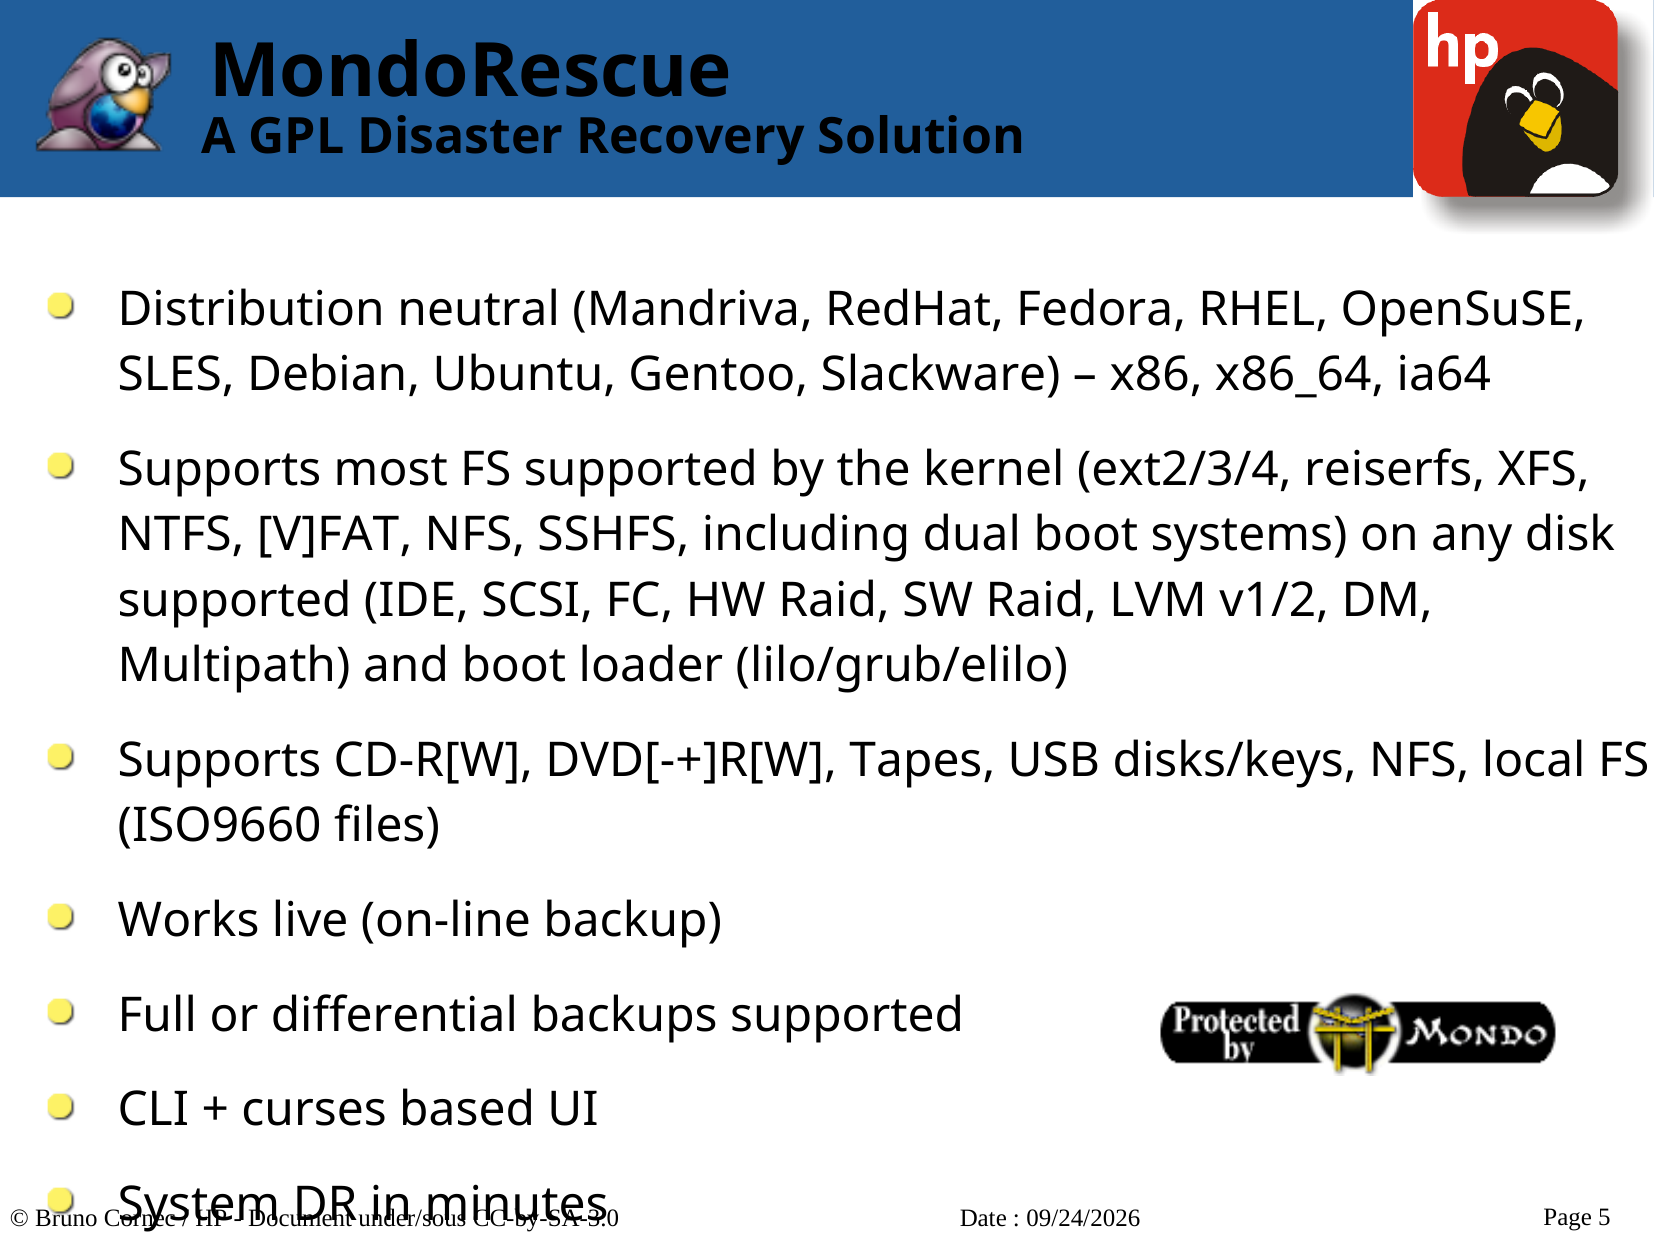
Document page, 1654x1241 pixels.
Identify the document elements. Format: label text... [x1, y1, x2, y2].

list Distribution neutral (Mandriva, RedHat, Fedora, RHEL, OpenSuSE, SLES, Debian, Ubuntu, Gentoo, Slackware) – x86, x86_64, ia64 Supports most FS supported by the kernel (ext2/3/4, reiserfs, XFS, NTFS, [V]FAT, NFS, SSHFS, including dual boot systems) on any disk supported (IDE, SCSI, FC, HW Raid, SW Raid, LVM v1/2, DM, Multipath) and boot loader (lilo/grub/elilo) Supports CD-R[W], DVD[-+]R[W], Tapes, USB disks/keys, NFS, local FS (ISO9660 files) Works live (on-line backup) Full or differential backups supported CLI + curses based UI System DR in minutes [34, 274, 1654, 1226]
picture [0, 0, 211, 199]
title A GPL Disaster Recovery Solution [200, 32, 1190, 241]
picture [1413, 0, 1654, 235]
picture [1159, 992, 1560, 1076]
